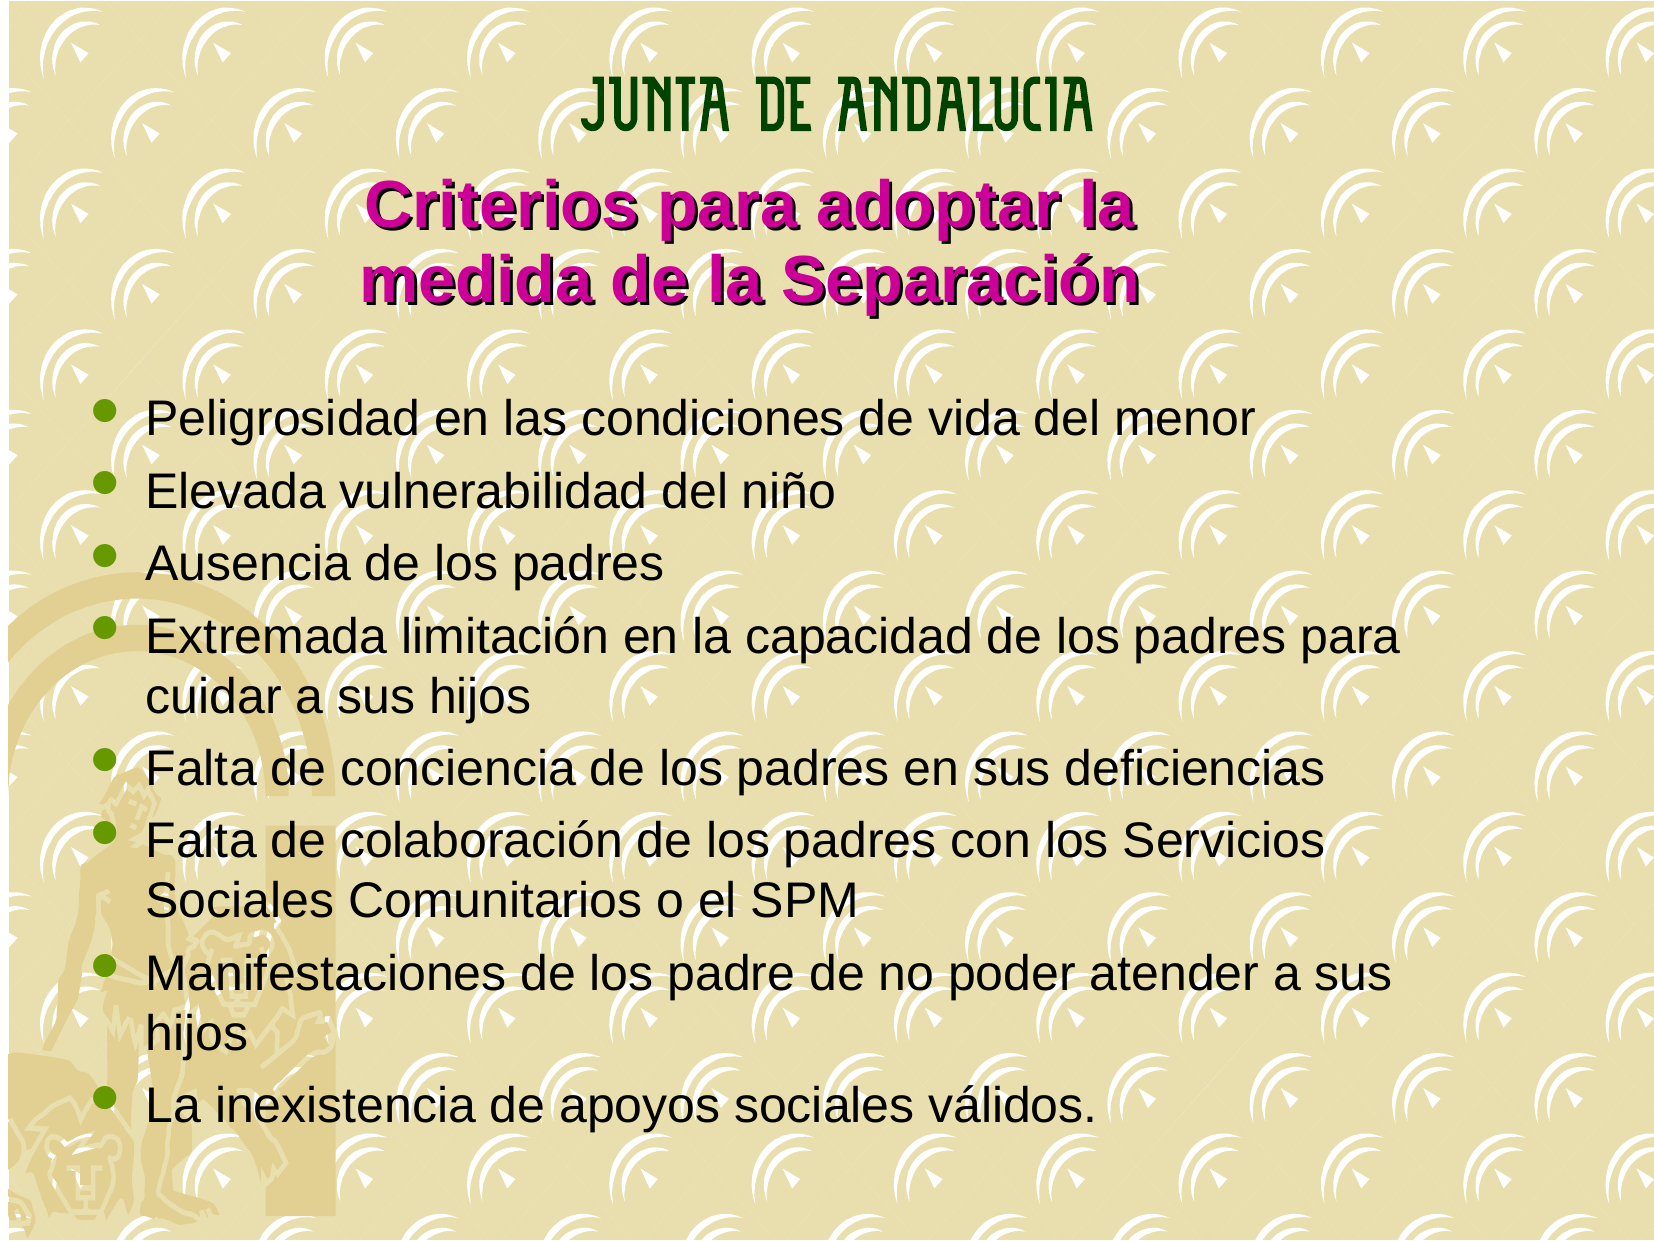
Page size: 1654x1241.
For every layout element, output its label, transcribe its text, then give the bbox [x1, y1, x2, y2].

picture [8, 0, 1654, 1241]
text_box Criterios para adoptar la medida de la Separación [236, 159, 1264, 275]
list Peligrosidad en las condiciones de vida del menor Elevada vulnerabilidad del niño Ausencia de los padres Extremada limitación en la capacidad de los padres para cuidar a sus hijos Falta de conciencia de los padres en sus deficiencias Falta de colaboración de los padres con los Servicios Sociales Comunitarios o el SPM Manifestaciones de los padre de no poder atender a sus hijos La inexistencia de apoyos sociales válidos. [75, 377, 1426, 1217]
text_box [35, 275, 1647, 1155]
